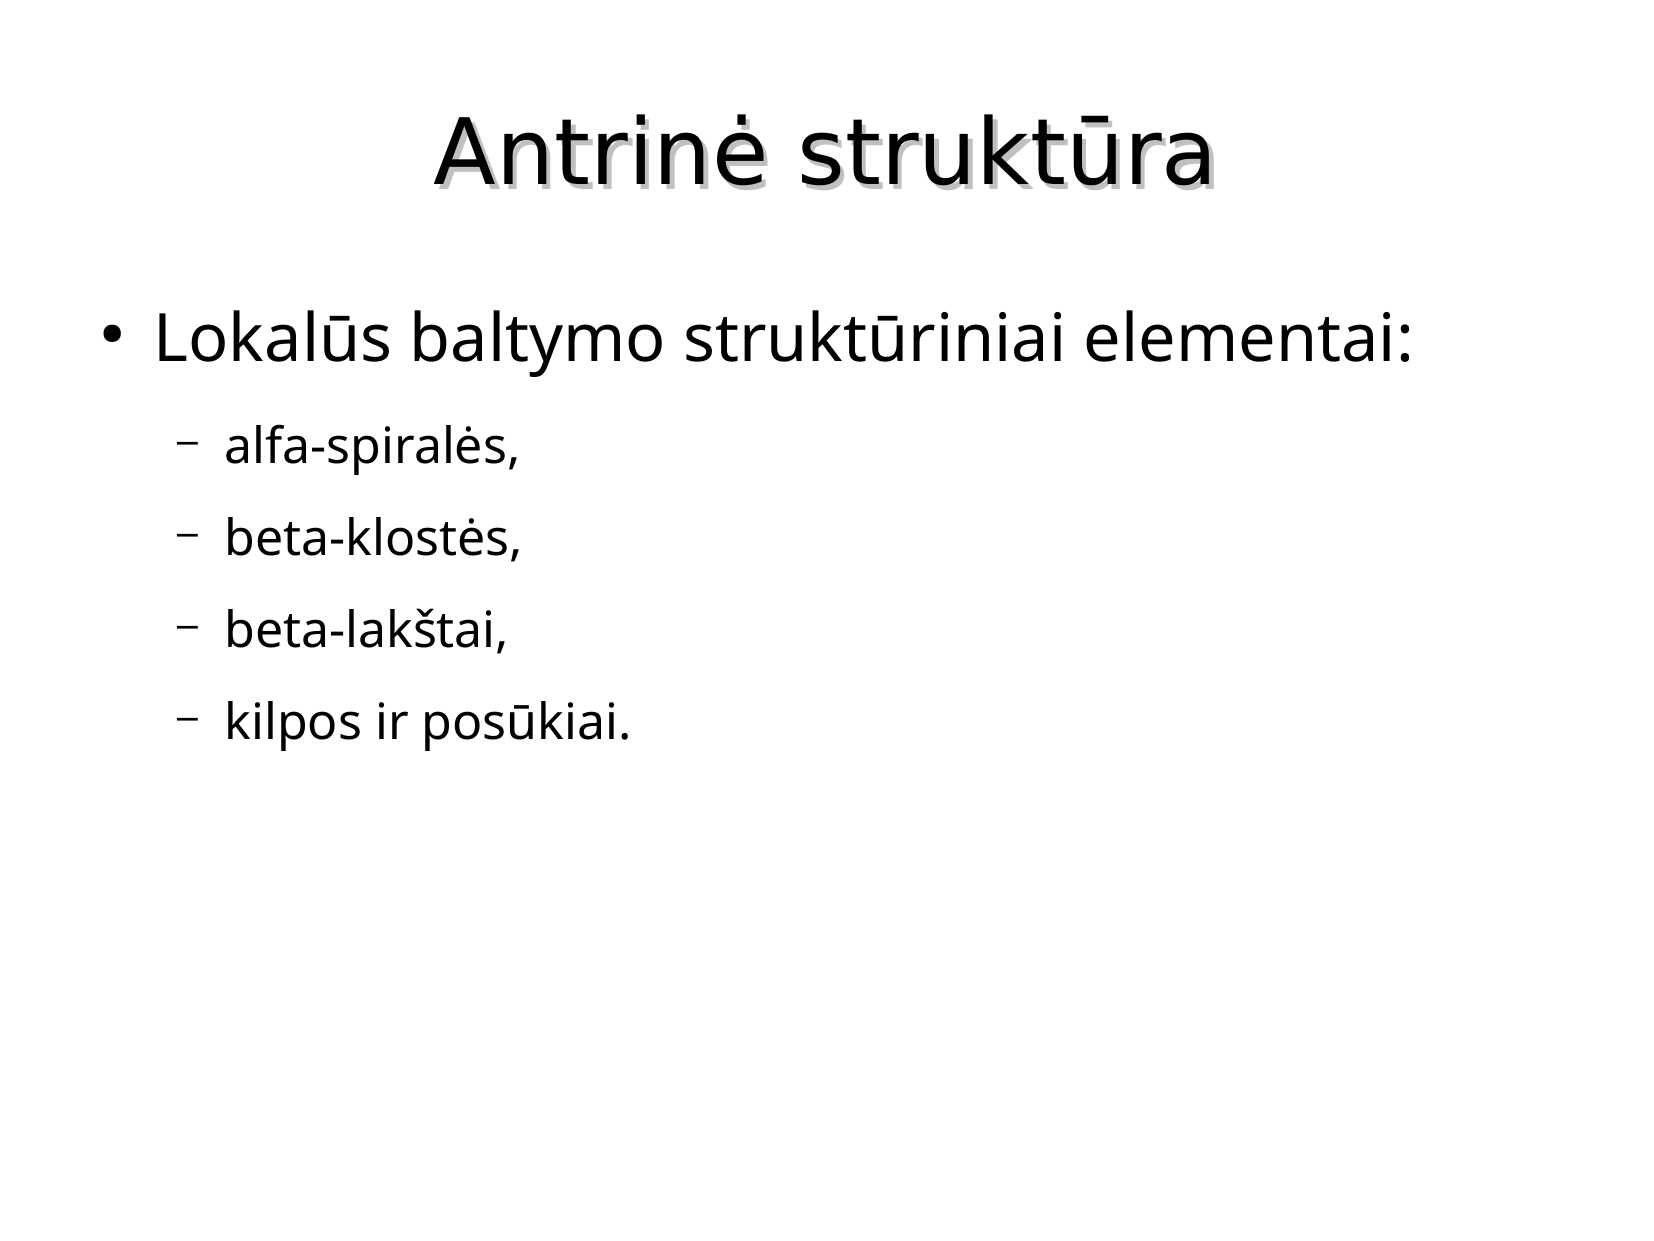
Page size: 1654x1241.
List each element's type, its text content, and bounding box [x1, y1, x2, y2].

title Antrinė struktūra [82, 56, 1571, 250]
list Lokalūs baltymo struktūriniai elementai: alfa-spiralės, beta-klostės, beta-lakštai, kilpos ir posūkiai. [82, 290, 1571, 711]
